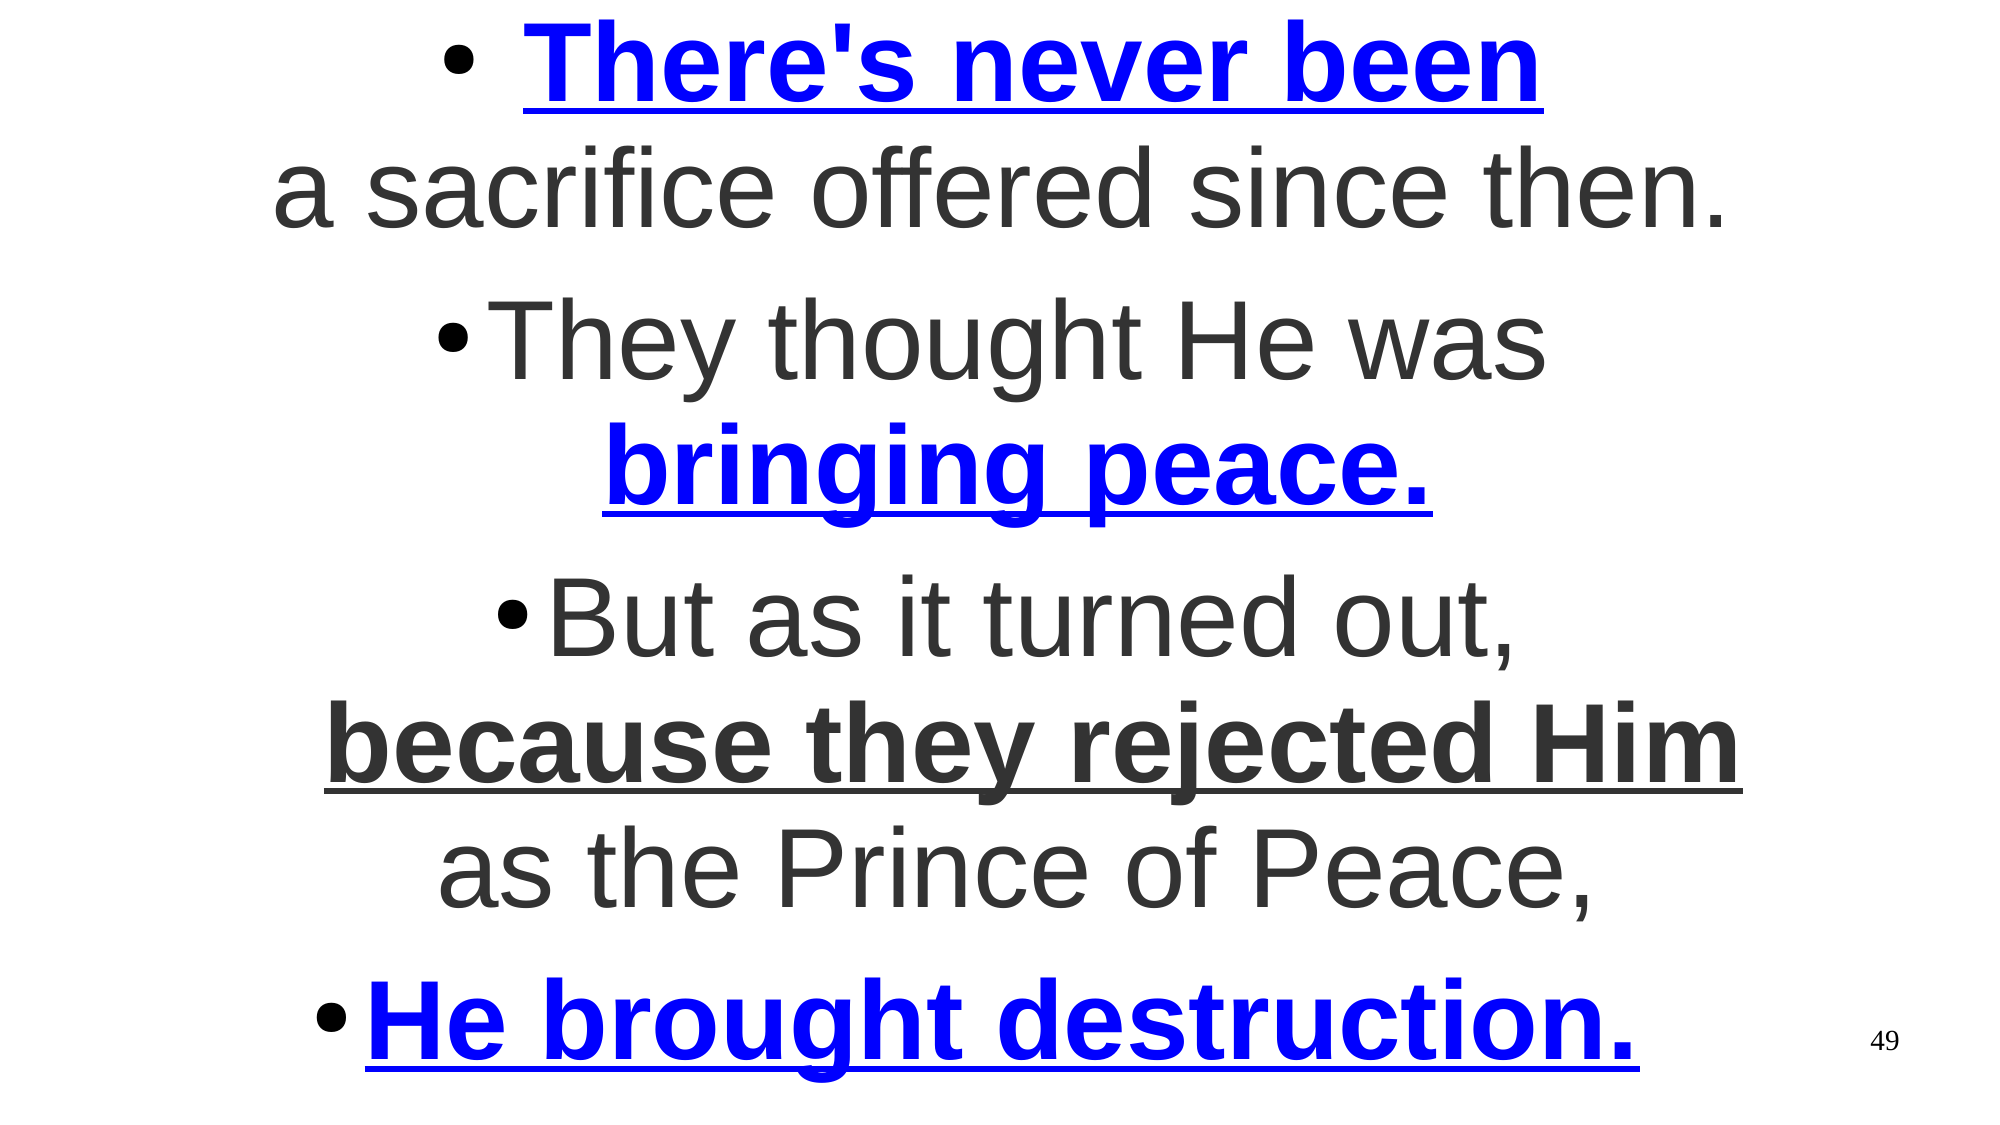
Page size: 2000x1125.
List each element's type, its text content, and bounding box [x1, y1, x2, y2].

list There's never been a sacrifice offered since then. They thought He was bringing peace. But as it turned out, because they rejected Him as the Prince of Peace, He brought destruction. [0, 0, 1996, 1123]
